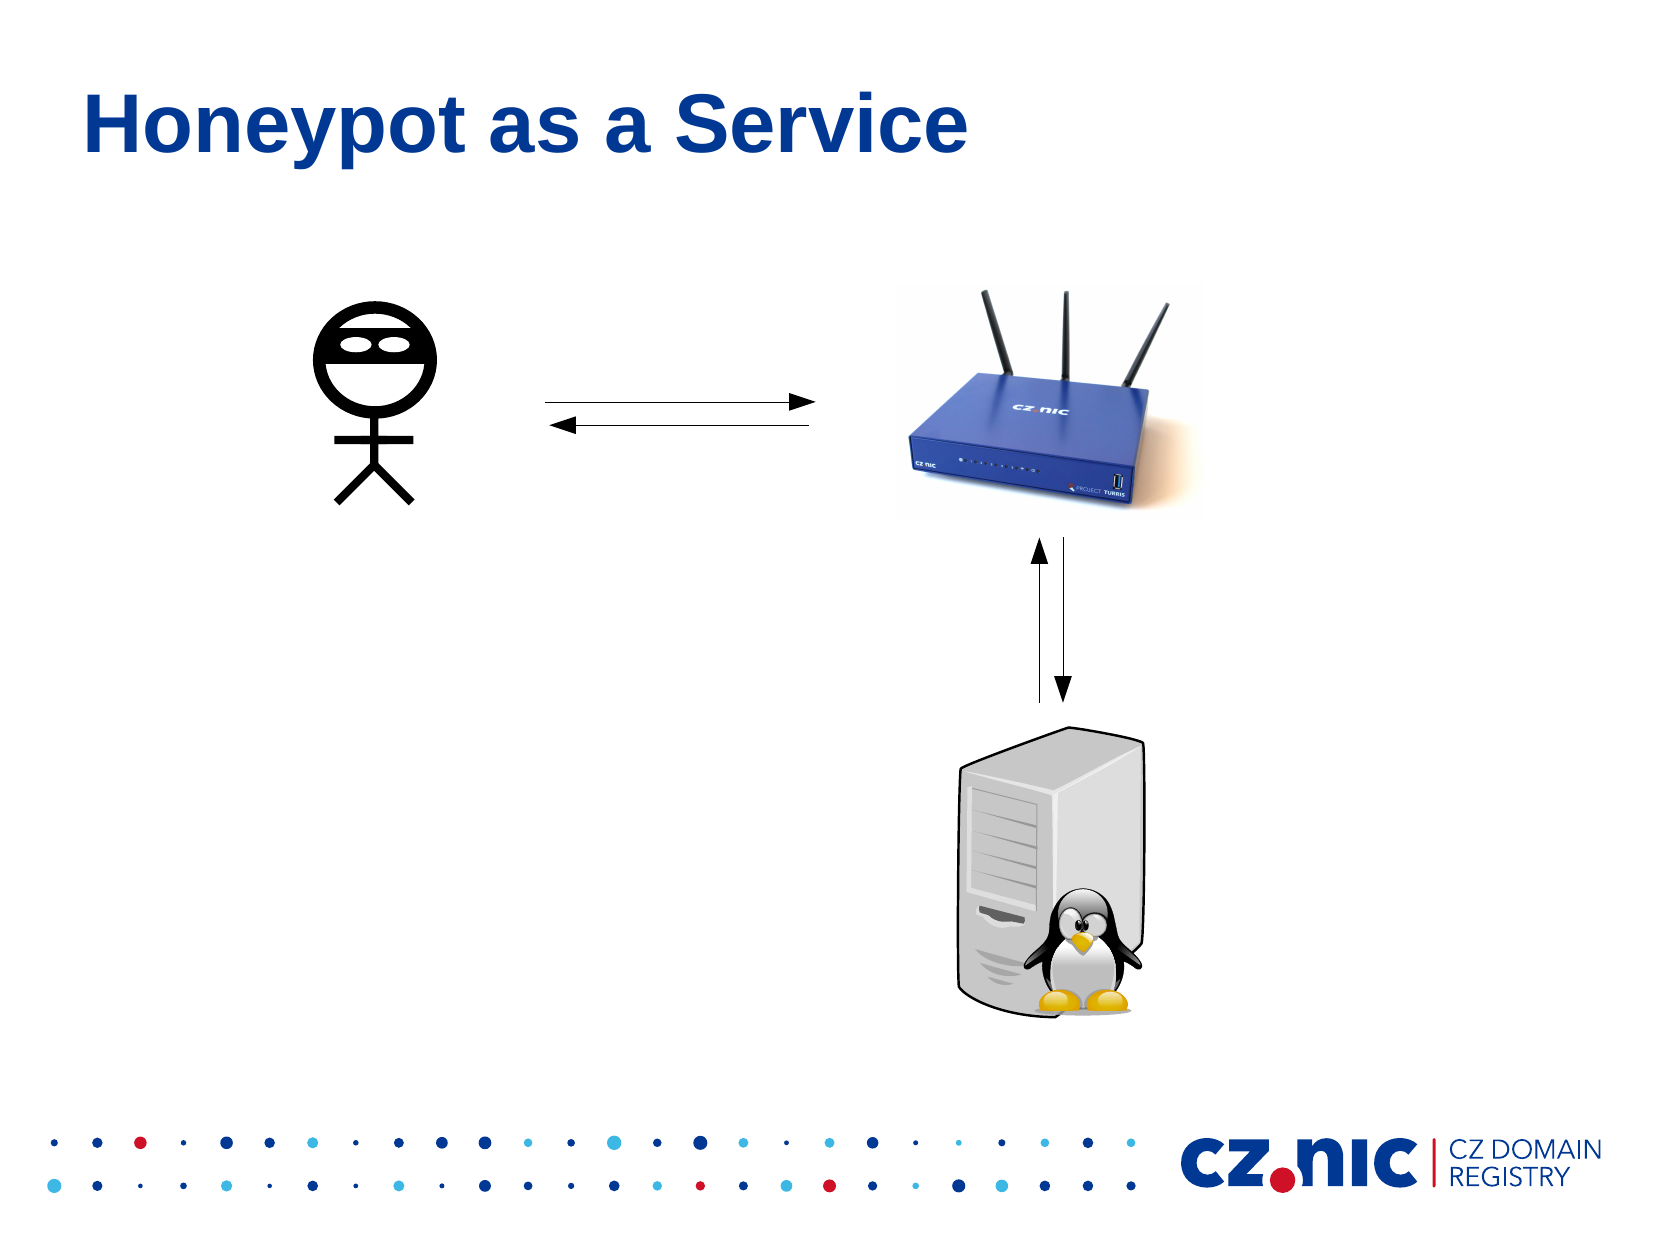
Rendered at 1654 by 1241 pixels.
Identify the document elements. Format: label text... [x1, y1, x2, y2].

picture [956, 726, 1146, 1019]
title Honeypot as a Service [82, 70, 1571, 178]
picture [897, 283, 1204, 520]
picture [312, 301, 438, 506]
